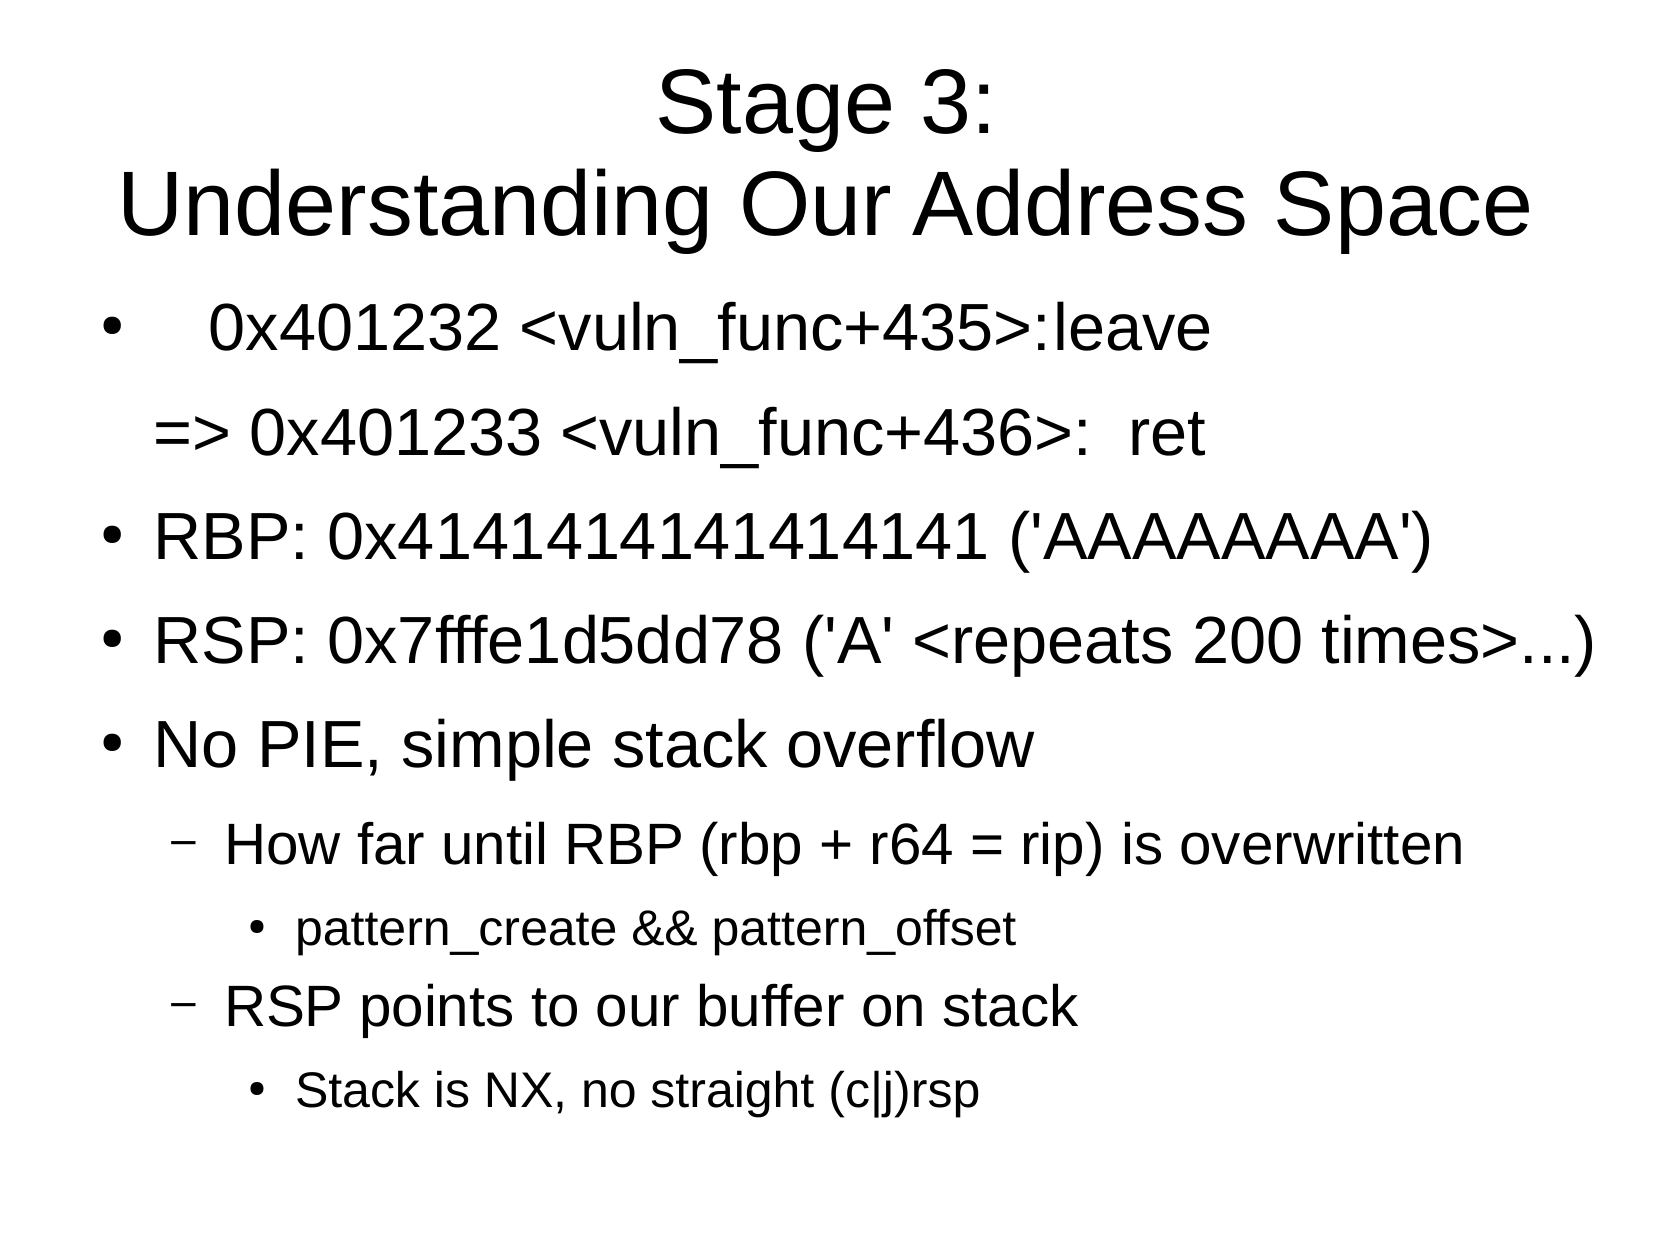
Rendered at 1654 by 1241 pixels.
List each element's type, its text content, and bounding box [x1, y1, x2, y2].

list 0x401232 <vuln_func+435>: leave => 0x401233 <vuln_func+436>: ret RBP: 0x4141414141414141 ('AAAAAAAA') RSP: 0x7fffe1d5dd78 ('A' <repeats 200 times>...) No PIE, simple stack overflow How far until RBP (rbp + r64 = rip) is overwritten pattern_create && pattern_offset RSP points to our buffer on stack Stack is NX, no straight (c|j)rsp [82, 290, 1606, 1216]
title Stage 3: Understanding Our Address Space [82, 49, 1571, 257]
